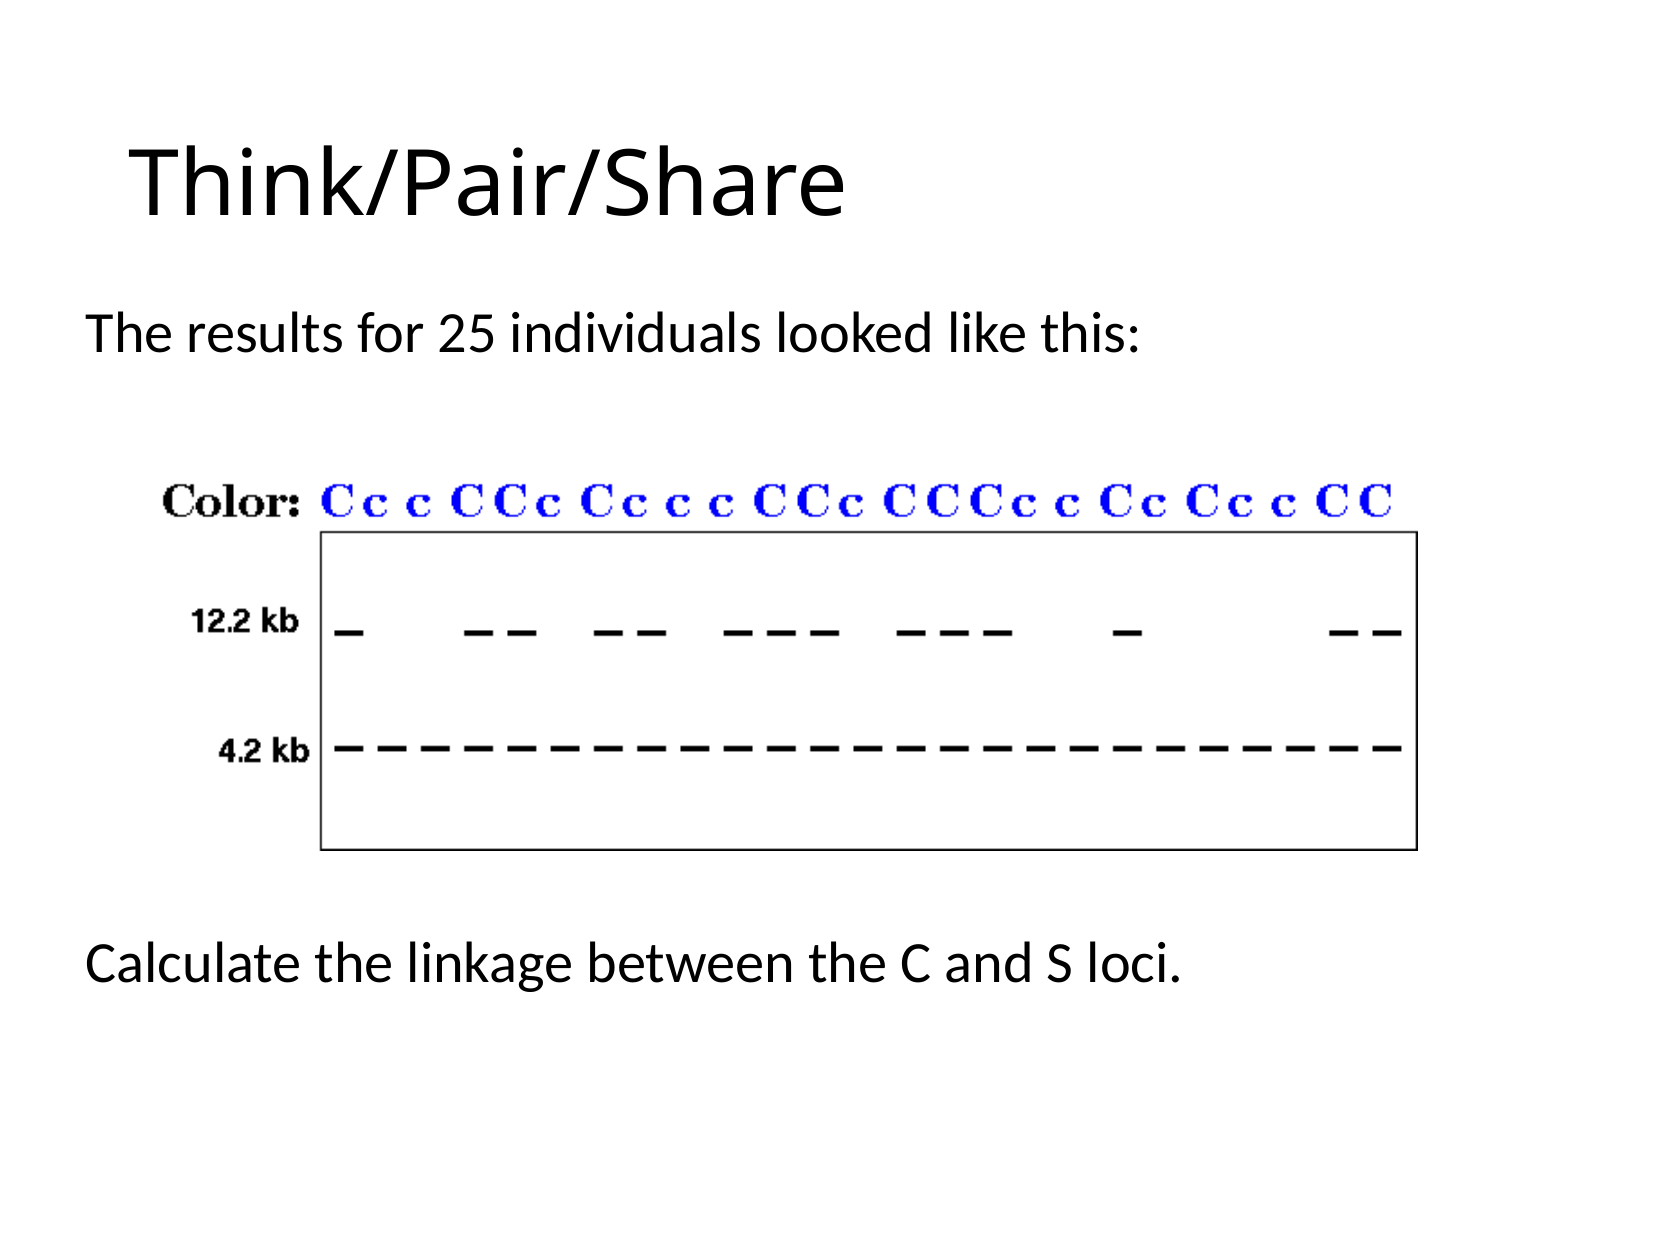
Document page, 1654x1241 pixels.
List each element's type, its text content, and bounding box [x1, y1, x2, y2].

picture [160, 472, 1418, 851]
text_box The results for 25 individuals looked like this: Calculate the linkage between the C and S loci. [70, 295, 1548, 1170]
text_box Think/Pair/Share [113, 65, 1539, 295]
